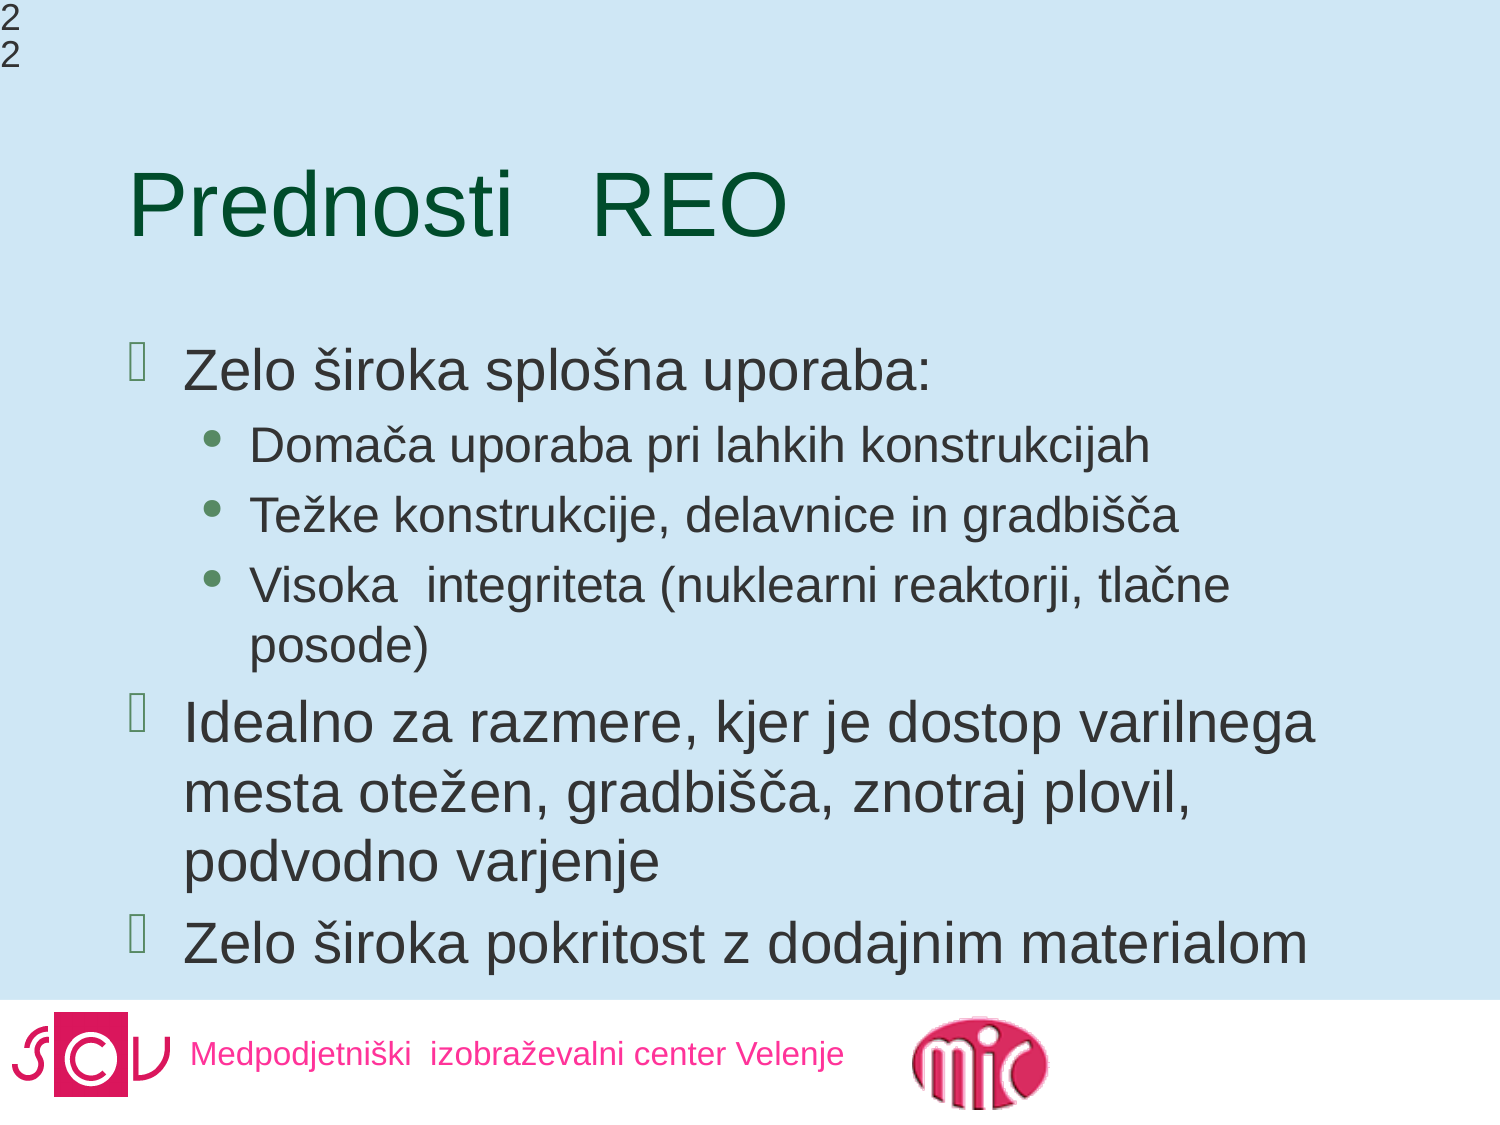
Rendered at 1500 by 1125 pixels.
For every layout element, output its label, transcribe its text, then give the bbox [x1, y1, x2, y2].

list Zelo široka splošna uporaba: Domača uporaba pri lahkih konstrukcijah Težke konstrukcije, delavnice in gradbišča Visoka integriteta (nuklearni reaktorji, tlačne posode) Idealno za razmere, kjer je dostop varilnega mesta otežen, gradbišča, znotraj plovil, podvodno varjenje Zelo široka pokritost z dodajnim materialom [112, 324, 1388, 1000]
picture [12, 1012, 170, 1097]
picture [912, 1012, 1050, 1110]
title Prednosti REO [112, 75, 1388, 263]
